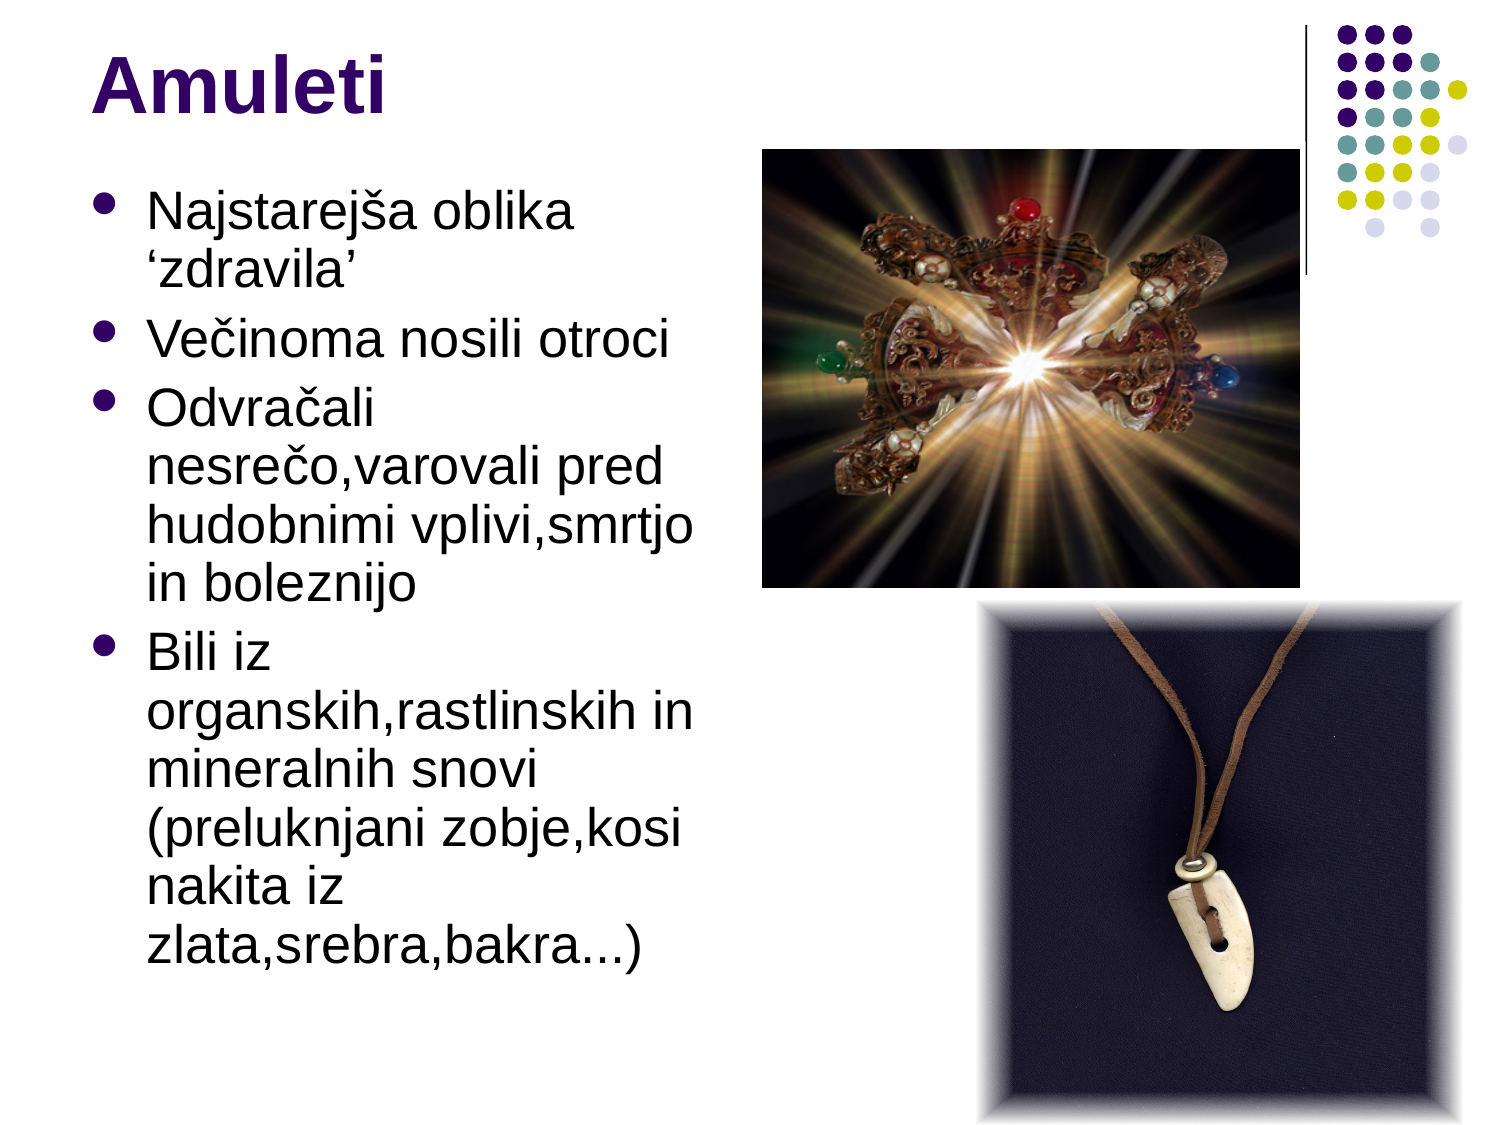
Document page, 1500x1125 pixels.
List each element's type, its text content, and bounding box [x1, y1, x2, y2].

list Najstarejša oblika ‘zdravila’ Večinoma nosili otroci Odvračali nesrečo,varovali pred hudobnimi vplivi,smrtjo in boleznijo Bili iz organskih,rastlinskih in mineralnih snovi (preluknjani zobje,kosi nakita iz zlata,srebra,bakra...) [75, 174, 738, 1006]
picture [762, 149, 1300, 588]
title Amuleti [75, 0, 1313, 138]
picture [975, 599, 1463, 1125]
